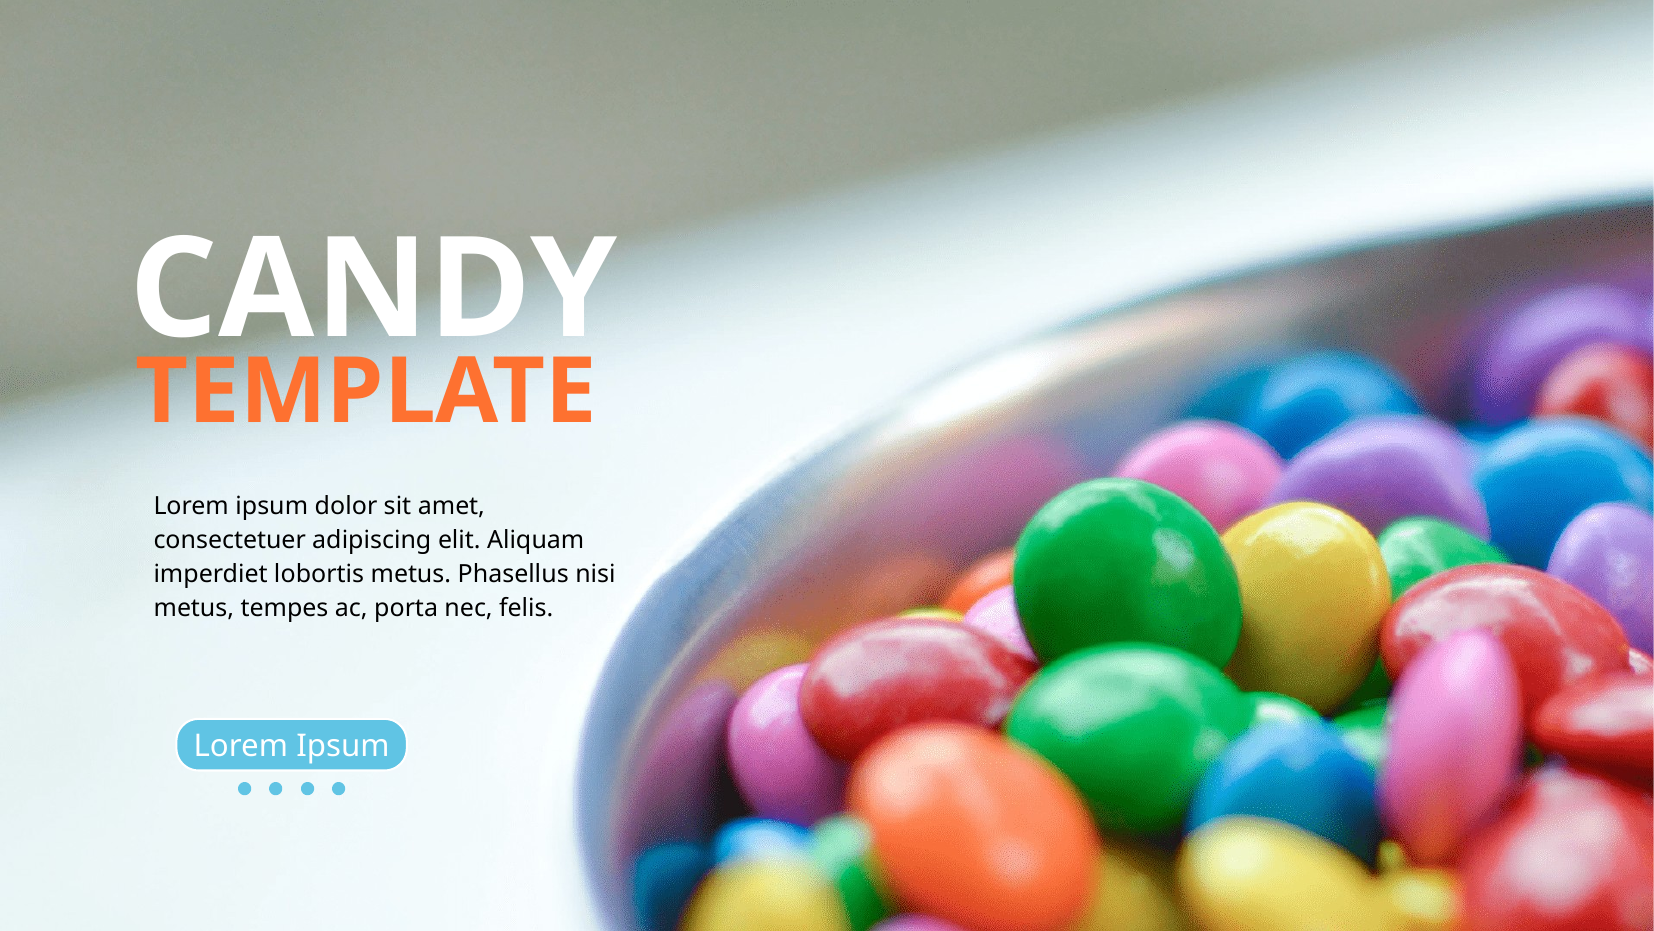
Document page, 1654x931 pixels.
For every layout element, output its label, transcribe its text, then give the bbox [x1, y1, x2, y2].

text_box Lorem Ipsum [178, 720, 405, 769]
text_box [238, 782, 252, 796]
text_box [269, 782, 283, 796]
title TEMPLATE [135, 324, 739, 451]
picture [0, 0, 1654, 931]
text_box [301, 782, 315, 796]
title Lorem ipsum dolor sit amet, consectetuer adipiscing elit. Aliquam imperdiet lobortis metus. Phasellus nisi metus, tempes ac, porta nec, felis. [153, 451, 640, 627]
text_box [332, 782, 346, 796]
title CANDY [129, 187, 686, 378]
